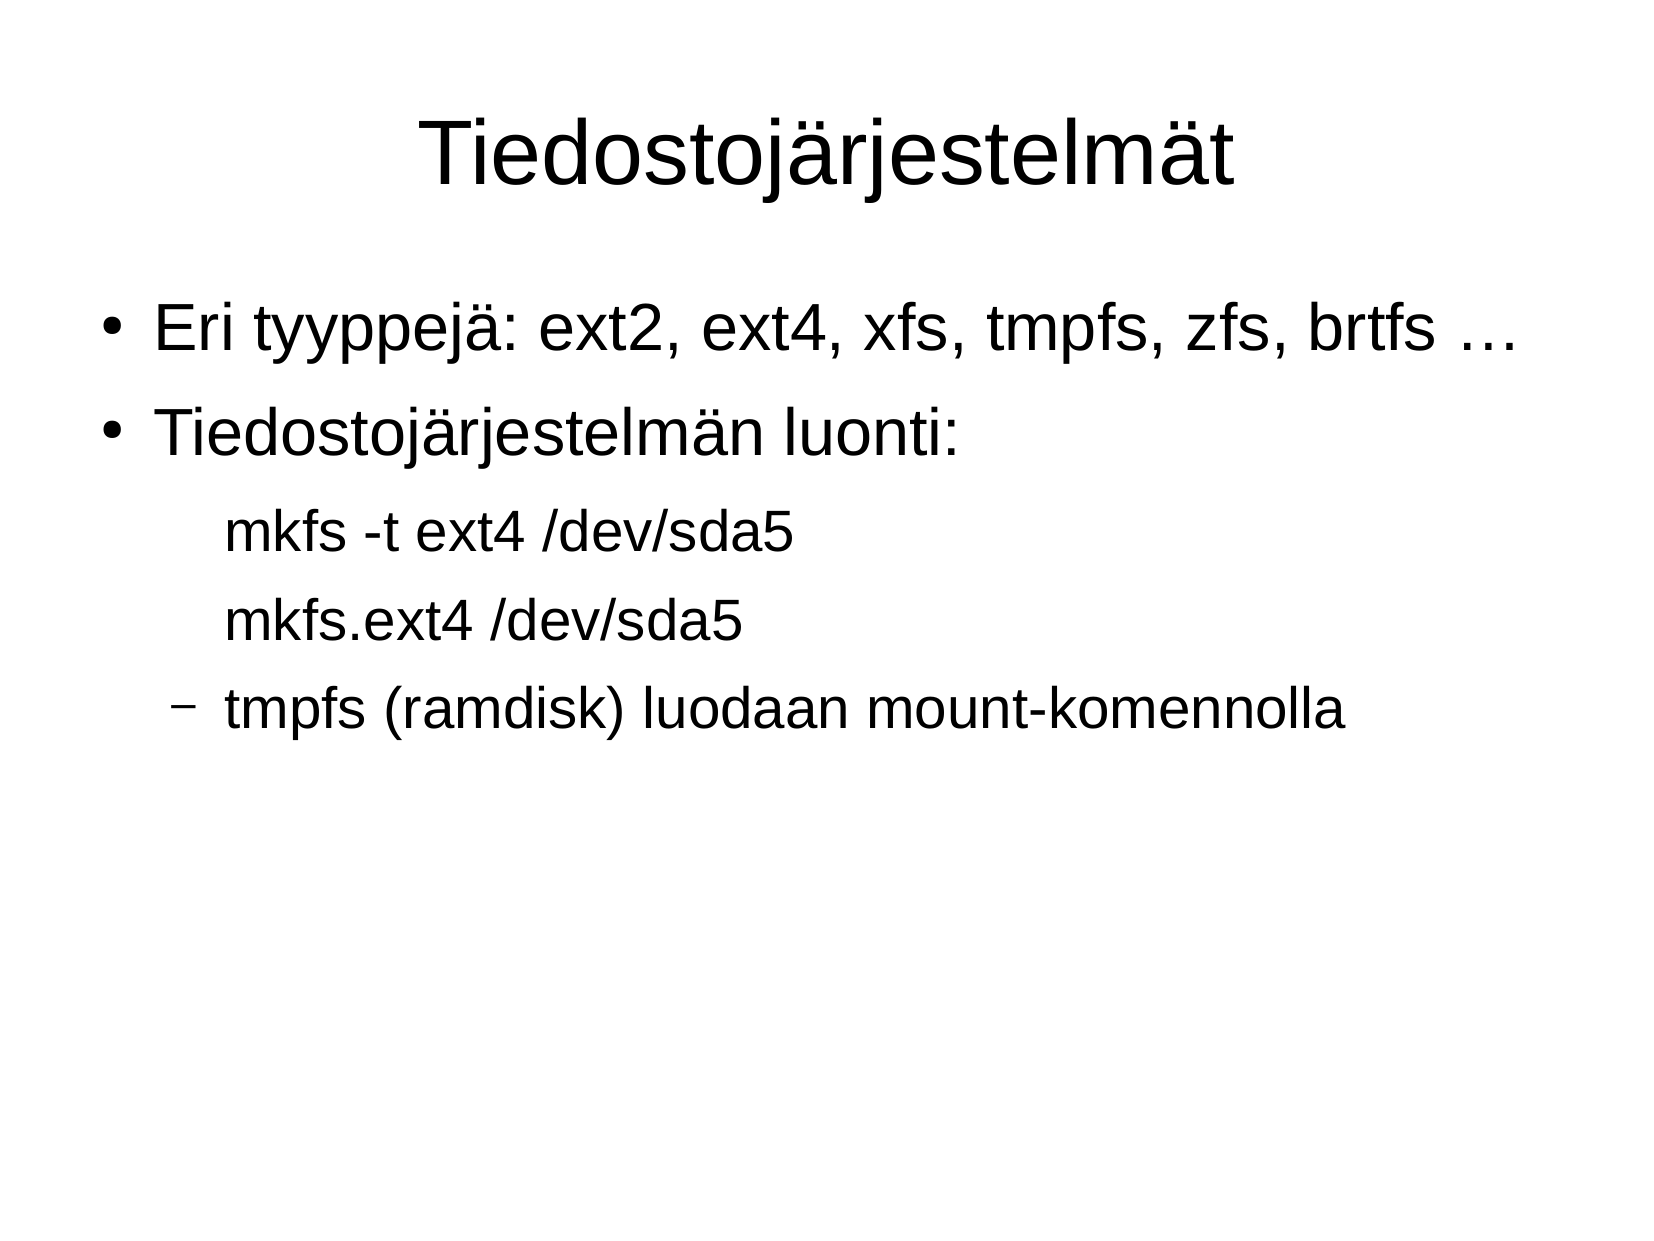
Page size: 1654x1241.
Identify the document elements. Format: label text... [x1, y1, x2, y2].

title Tiedostojärjestelmät [82, 49, 1571, 257]
list Eri tyyppejä: ext2, ext4, xfs, tmpfs, zfs, brtfs … Tiedostojärjestelmän luonti: mkfs -t ext4 /dev/sda5 mkfs.ext4 /dev/sda5 tmpfs (ramdisk) luodaan mount-komennolla [82, 290, 1571, 1010]
